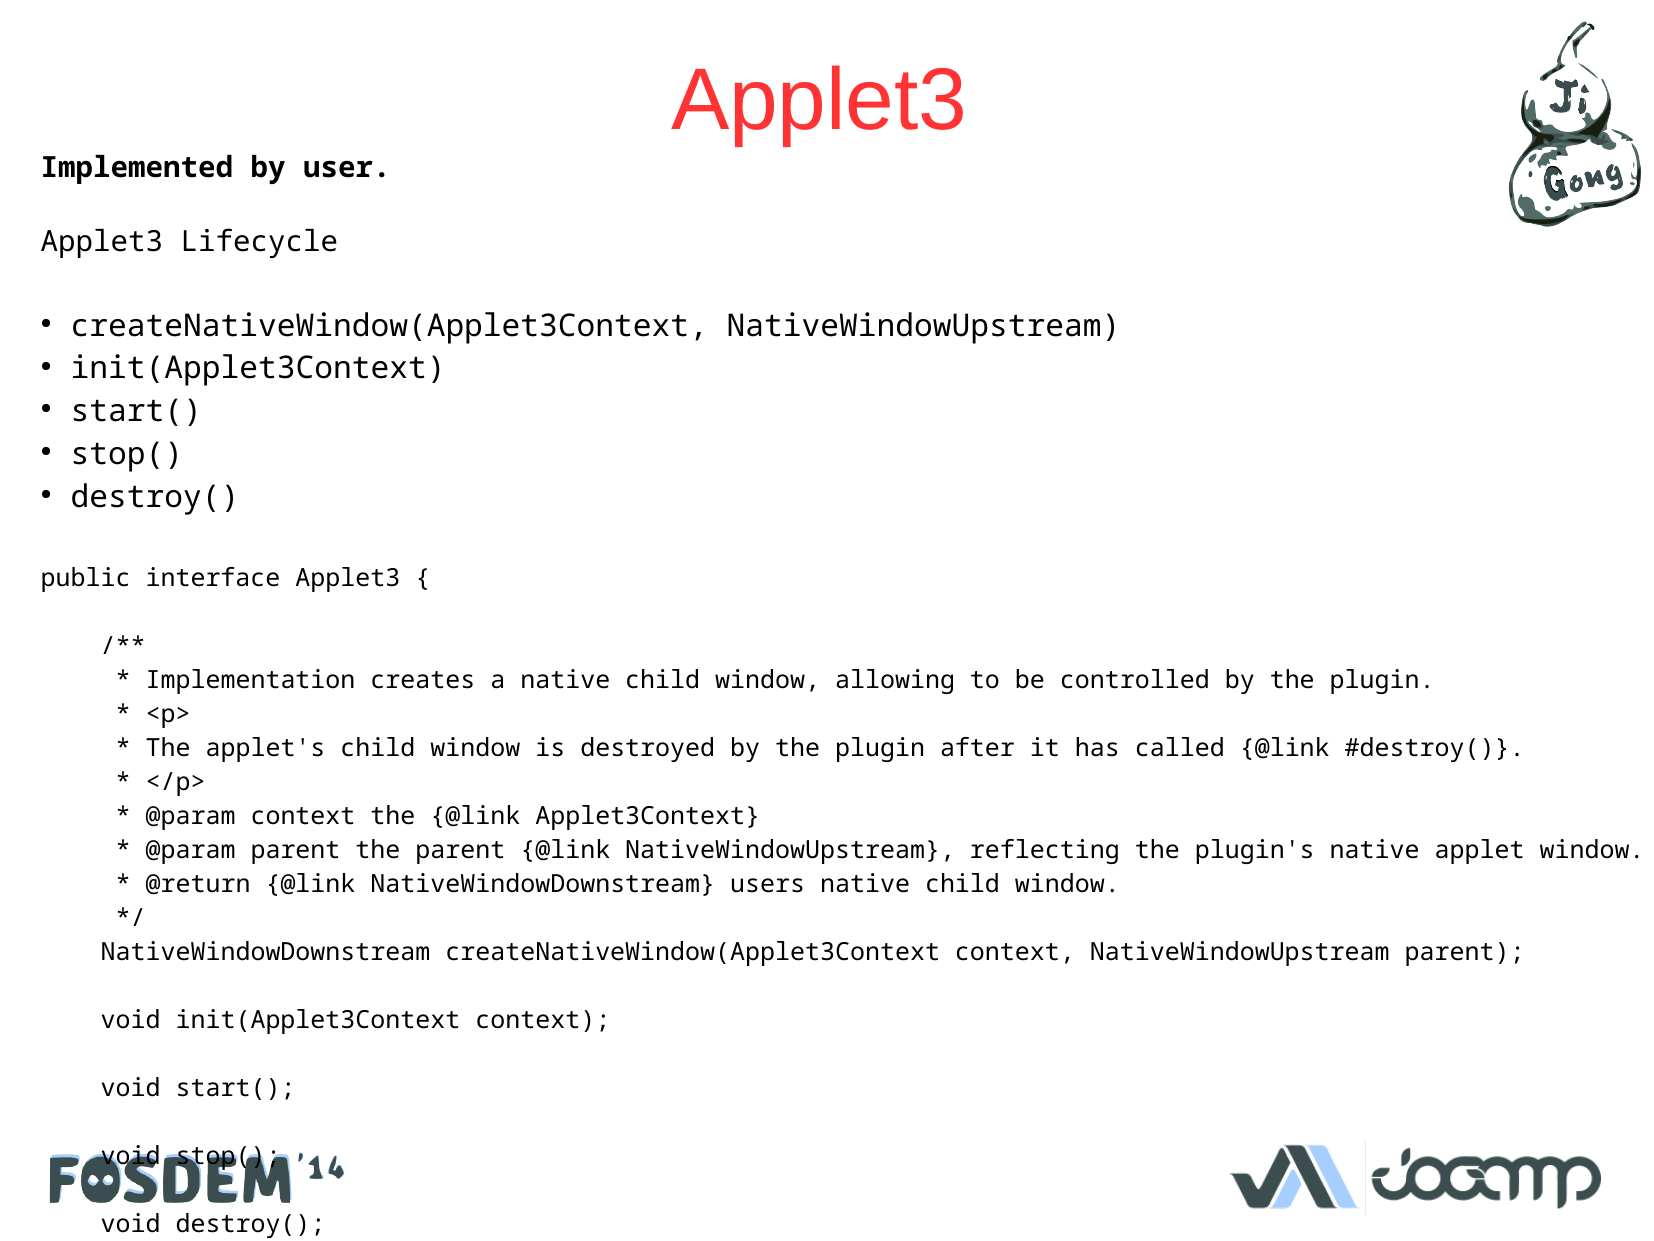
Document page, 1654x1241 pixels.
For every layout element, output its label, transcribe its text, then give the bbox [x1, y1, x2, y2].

picture [224, 1152, 231, 1162]
picture [149, 1152, 156, 1162]
picture [209, 1152, 216, 1162]
picture [119, 1152, 126, 1162]
picture [1425, 19, 1654, 139]
picture [1228, 1150, 1601, 1215]
title Applet3 [66, 30, 1573, 139]
picture [0, 914, 400, 1241]
text_box Implemented by user. Applet3 Lifecycle createNativeWindow(Applet3Context, NativeWindowUpstream) init(Applet3Context) start() stop() destroy() public interface Applet3 { /** * Implementation creates a native child window, allowing to be controlled by the plugin. * <p> * The applet's child window is destroyed by the plugin after it has called {@link #destroy()}. * </p> * @param context the {@link Applet3Context} * @param parent the parent {@link NativeWindowUpstream}, reflecting the plugin's native applet window. * @return {@link NativeWindowDownstream} users native child window. */ NativeWindowDownstream createNativeWindow(Applet3Context context, NativeWindowUpstream parent); void init(Applet3Context context); void start(); void stop(); void destroy(); } [25, 139, 1654, 1150]
